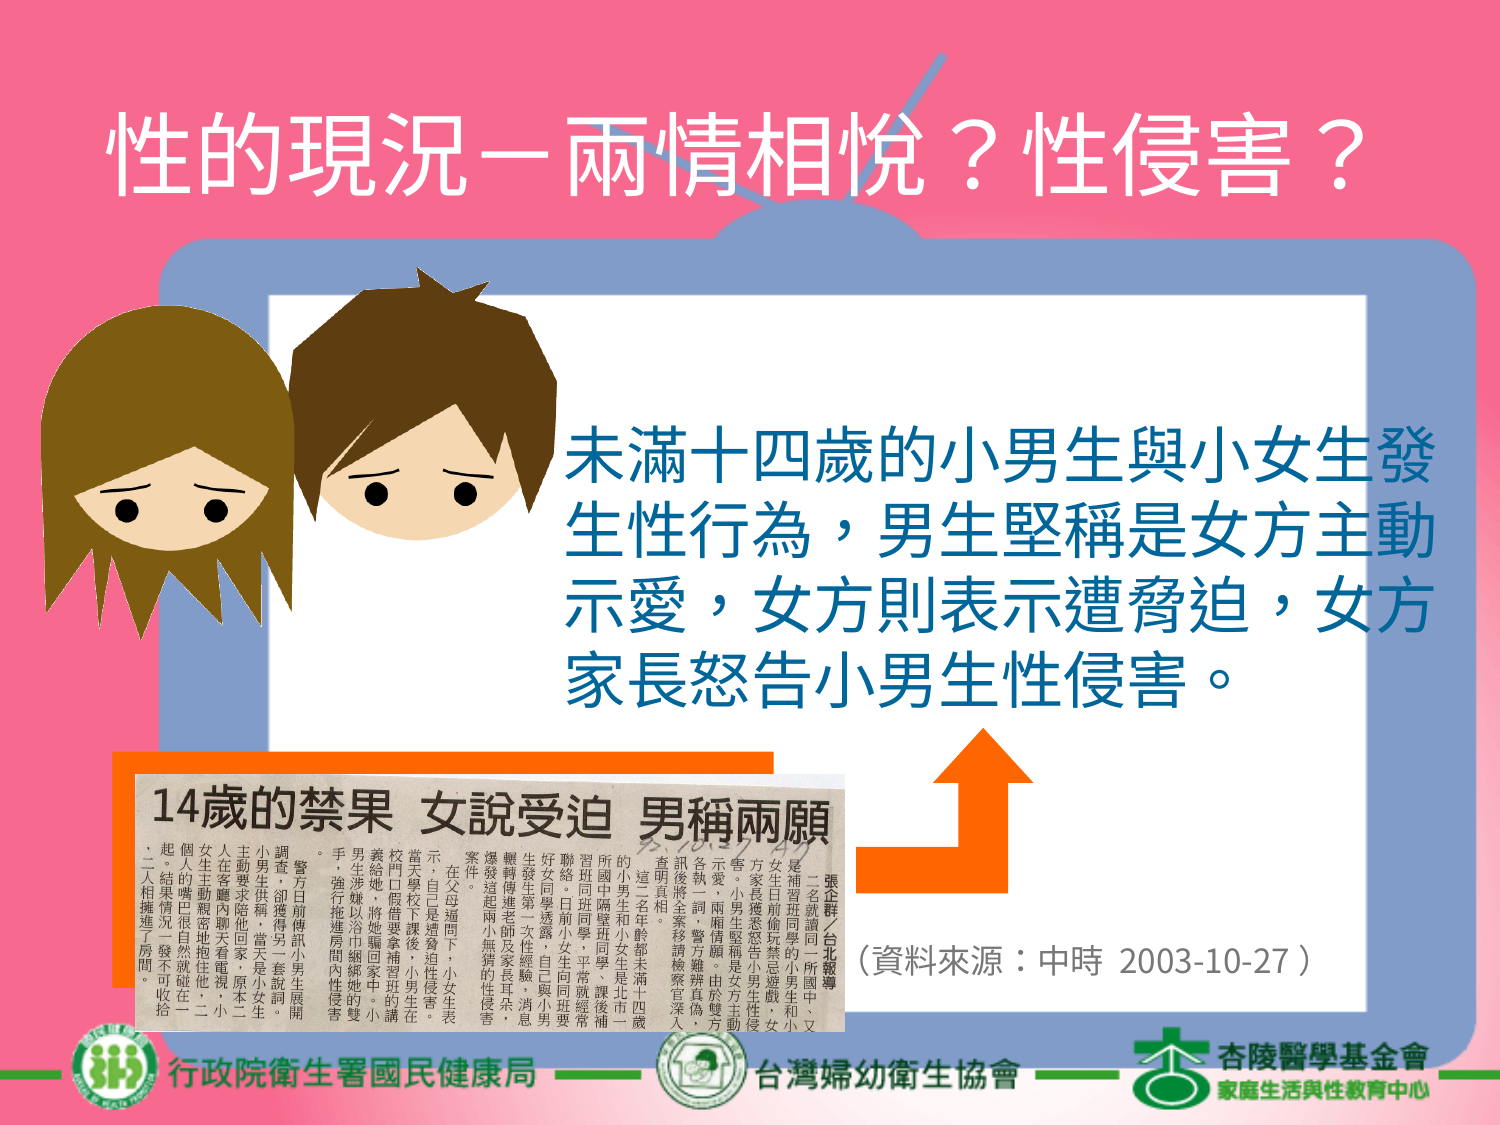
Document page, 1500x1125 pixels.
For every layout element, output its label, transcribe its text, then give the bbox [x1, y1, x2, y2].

text_box [112, 751, 774, 988]
text_box 未滿十四歲的小男生與小女生發生性行為，男生堅稱是女方主動示愛，女方則表示遭脅迫，女方家長怒告小男生性侵害。 [549, 408, 1459, 725]
picture [0, 0, 1500, 1125]
text_box （資料來源：中時 2003-10-27） [845, 932, 1347, 988]
text_box 性的現況－兩情相悅？性侵害？ [88, 90, 1500, 216]
text_box [856, 727, 1034, 894]
